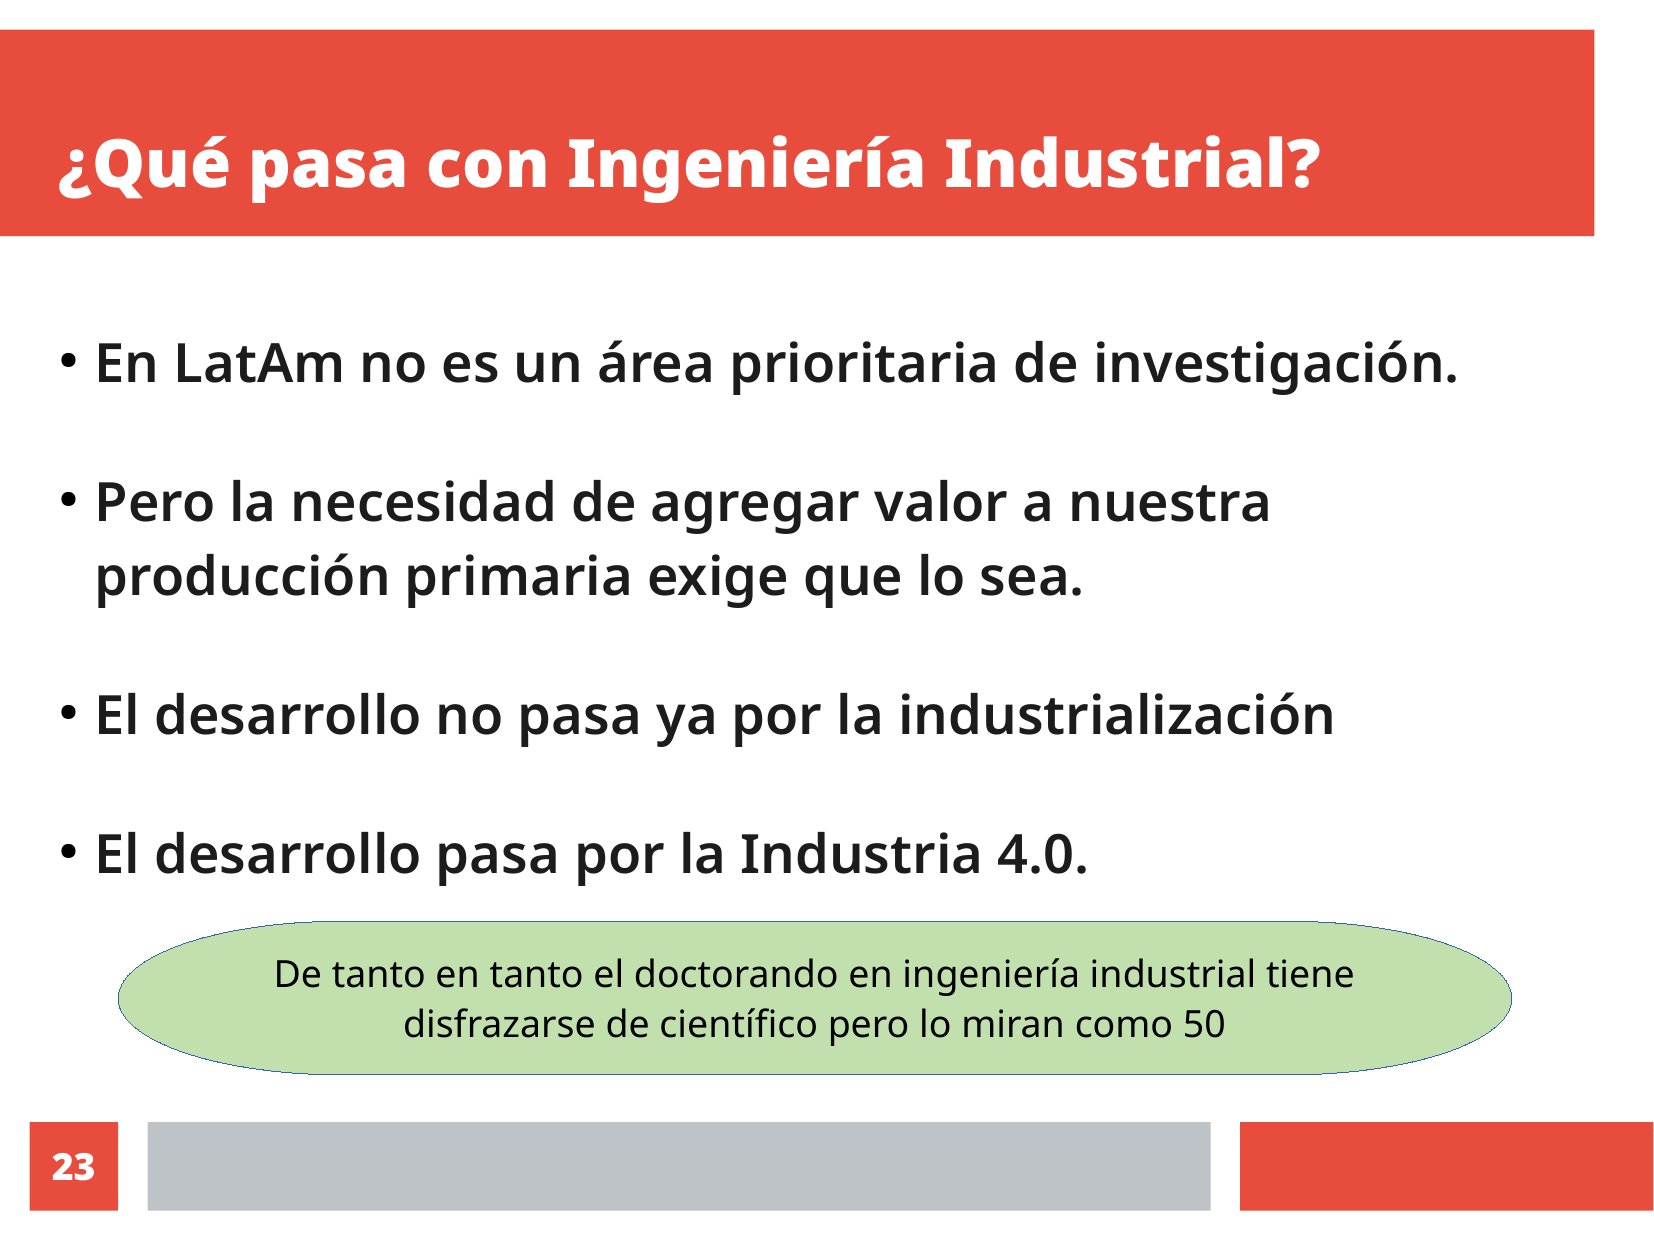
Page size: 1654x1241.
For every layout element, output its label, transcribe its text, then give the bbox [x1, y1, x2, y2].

title ¿Qué pasa con Ingeniería Industrial? [59, 59, 1595, 207]
list En LatAm no es un área prioritaria de investigación. Pero la necesidad de agregar valor a nuestra producción primaria exige que lo sea. El desarrollo no pasa ya por la industrialización El desarrollo pasa por la Industria 4.0. [59, 324, 1565, 1093]
text_box De tanto en tanto el doctorando en ingeniería industrial tiene disfrazarse de científico pero lo miran como 50 [118, 921, 1512, 1075]
